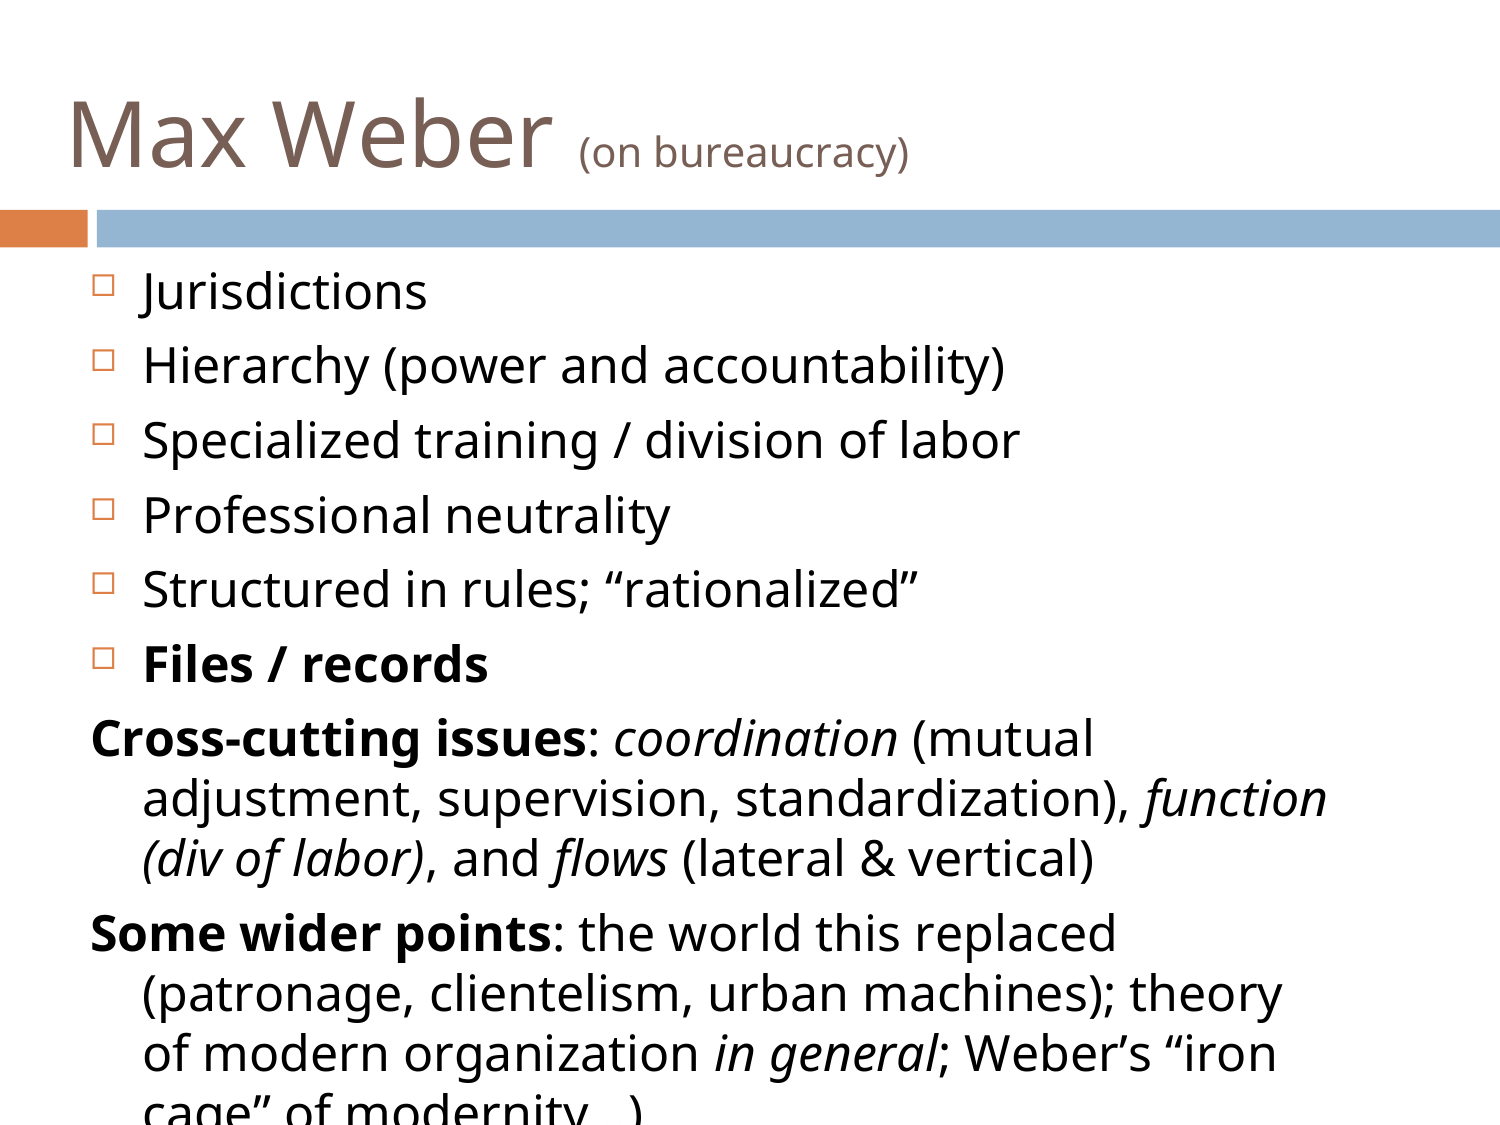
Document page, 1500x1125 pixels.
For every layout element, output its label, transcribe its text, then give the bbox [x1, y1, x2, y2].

title Max Weber (on bureaucracy) [50, 37, 1326, 225]
list Jurisdictions Hierarchy (power and accountability) Specialized training / division of labor Professional neutrality Structured in rules; “rationalized” Files / records Cross-cutting issues: coordination (mutual adjustment, supervision, standardization), function (div of labor), and flows (lateral & vertical) Some wider points: the world this replaced (patronage, clientelism, urban machines); theory of modern organization in general; Weber’s “iron cage” of modernity…) [75, 212, 1351, 1125]
